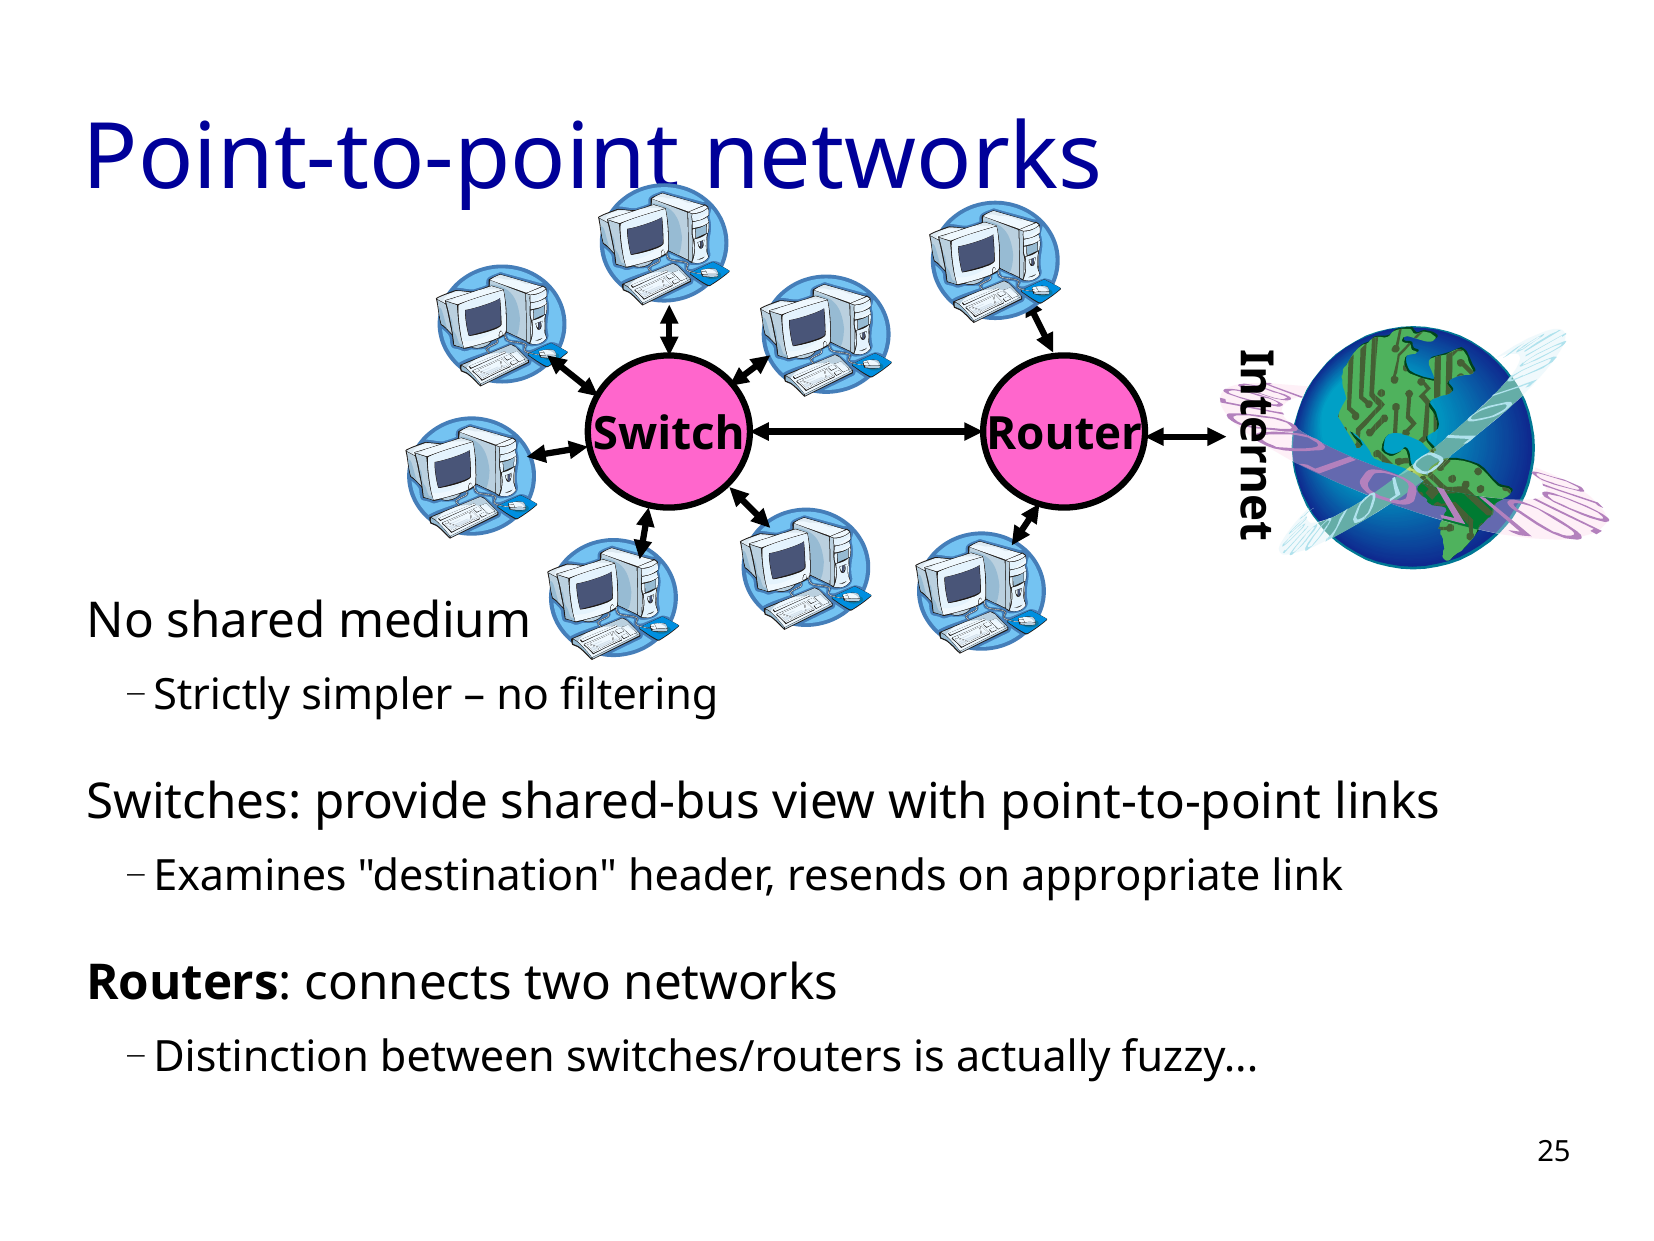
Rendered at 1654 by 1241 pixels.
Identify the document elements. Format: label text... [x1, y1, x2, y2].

picture [547, 538, 680, 661]
text_box Internet [1224, 296, 1294, 594]
picture [598, 183, 730, 306]
picture [1218, 439, 1224, 571]
picture [1294, 324, 1611, 571]
text_box Router [983, 355, 1146, 508]
picture [739, 507, 872, 630]
text_box Switch [587, 355, 750, 508]
picture [760, 274, 892, 397]
picture [1218, 324, 1224, 435]
picture [915, 531, 1048, 654]
picture [405, 416, 538, 539]
picture [435, 264, 568, 387]
title Point-to-point networks [82, 49, 1571, 257]
picture [929, 200, 1061, 323]
list No shared medium Strictly simpler – no filtering Switches: provide shared-bus view with point-to-point links Examines "destination" header, resends on appropriate link Routers: connects two networks Distinction between switches/routers is actually fuzzy... [60, 585, 1571, 1201]
